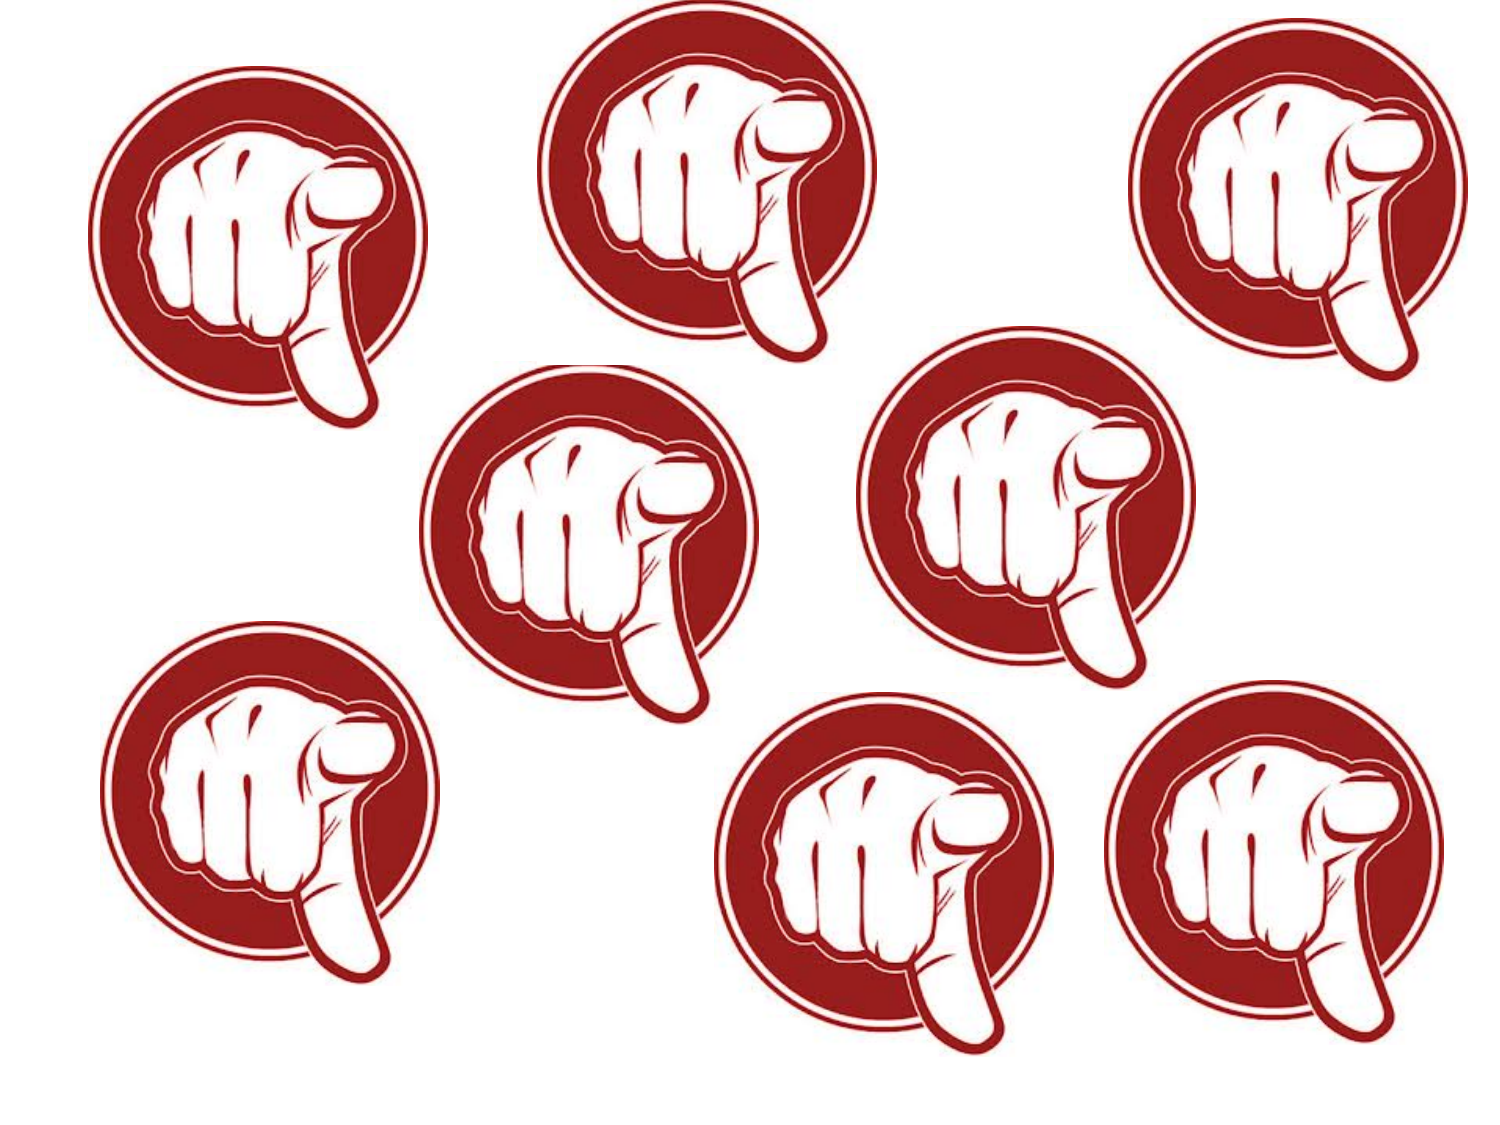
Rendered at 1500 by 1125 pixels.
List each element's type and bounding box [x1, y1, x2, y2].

picture [88, 0, 1468, 1057]
